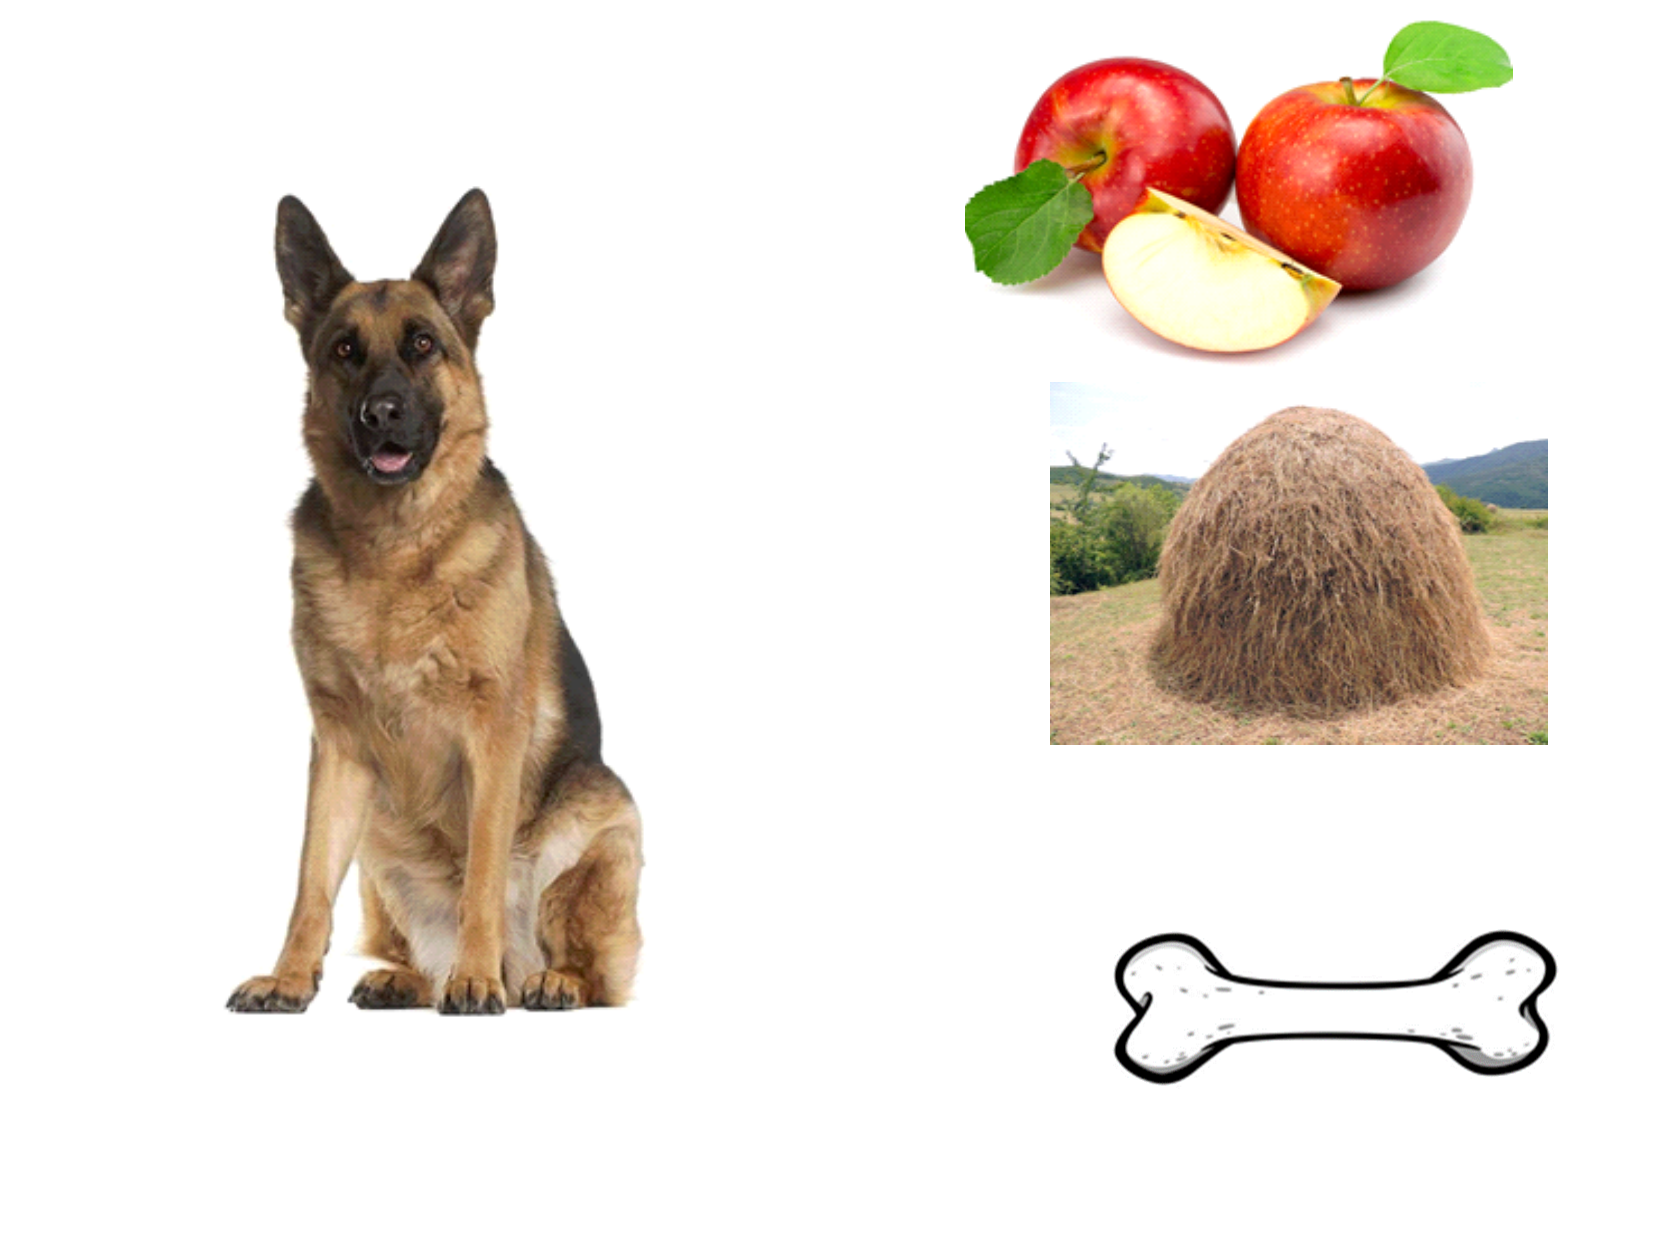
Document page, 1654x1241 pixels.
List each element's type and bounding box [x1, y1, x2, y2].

picture [1109, 826, 1562, 1189]
picture [14, 185, 839, 1028]
picture [965, 9, 1548, 745]
